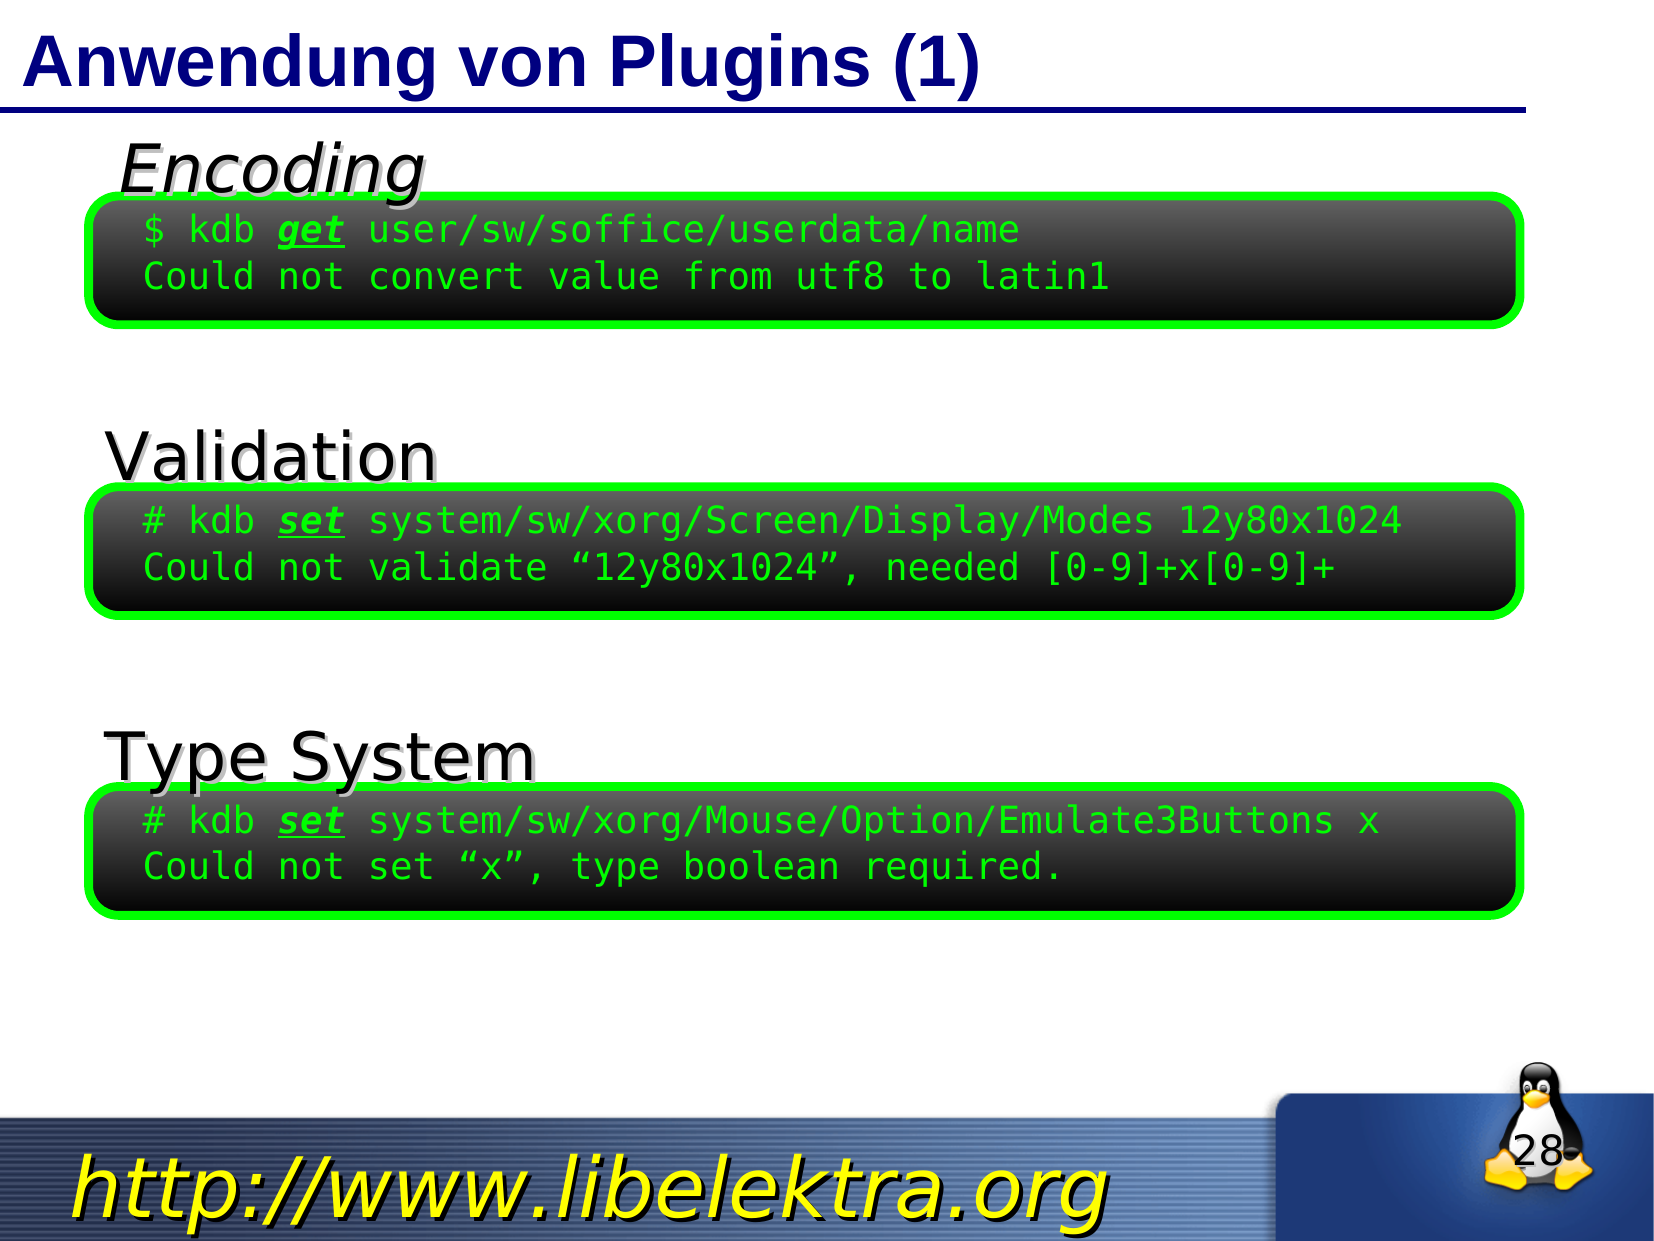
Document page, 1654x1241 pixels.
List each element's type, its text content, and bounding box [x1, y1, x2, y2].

text_box Encoding [104, 118, 666, 211]
text_box # kdb set system/sw/xorg/Mouse/Option/Emulate3Buttons x Could not set “x”, type boolean required. [142, 795, 1489, 907]
text_box Type System [104, 713, 1071, 791]
text_box [88, 786, 1521, 916]
text_box $ kdb get user/sw/soffice/userdata/name Could not convert value from utf8 to latin1 [142, 205, 1489, 317]
text_box Validation [104, 413, 1071, 492]
text_box # kdb set system/sw/xorg/Screen/Display/Modes 12y80x1024 Could not validate “12y80x1024”, needed [0-9]+x[0-9]+ [142, 495, 1489, 607]
text_box Anwendung von Plugins (1) [21, 14, 1611, 111]
text_box [200, 791, 339, 795]
text_box [88, 486, 1521, 616]
picture [0, 1061, 1654, 1241]
text_box [88, 196, 1521, 325]
text_box 50 [1312, 1122, 1565, 1178]
text_box [165, 791, 194, 795]
